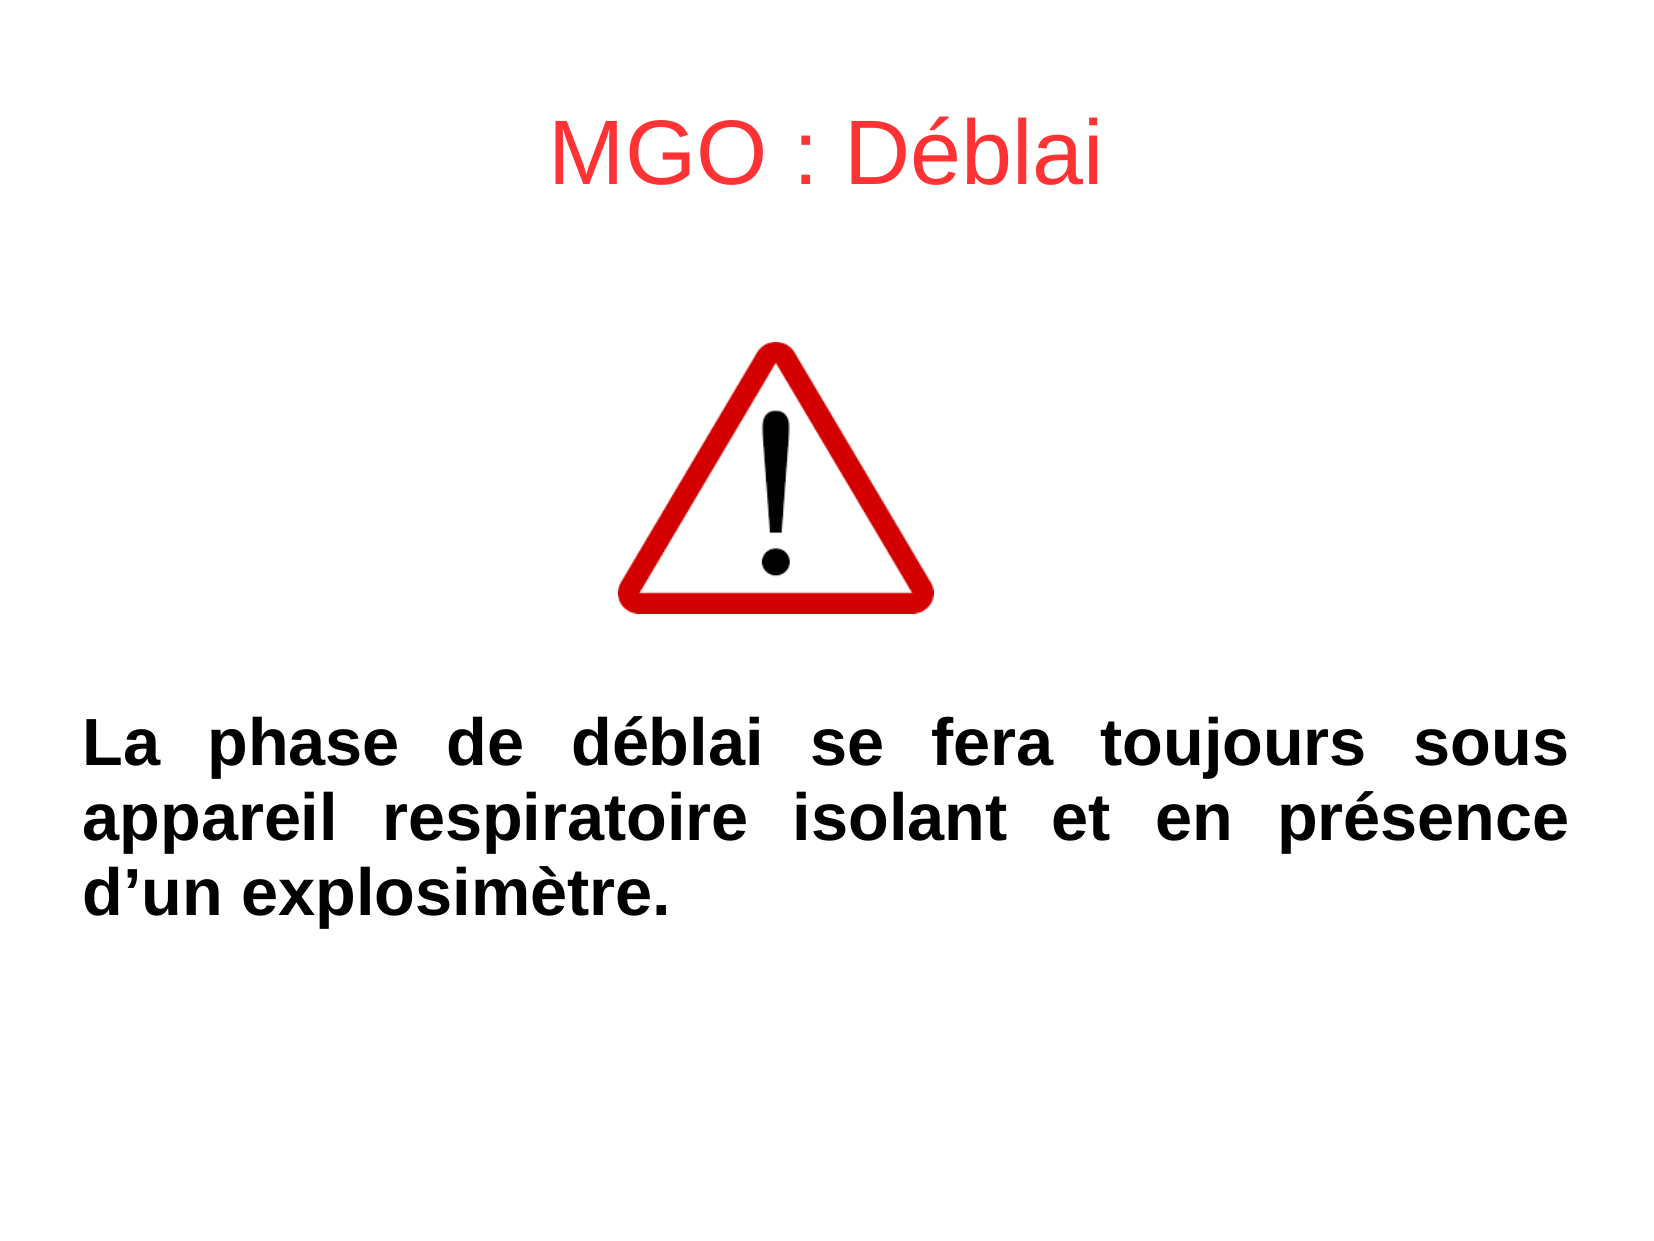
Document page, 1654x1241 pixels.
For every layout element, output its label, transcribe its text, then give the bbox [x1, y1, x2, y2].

picture [618, 342, 934, 614]
title MGO : Déblai [82, 49, 1571, 257]
list La phase de déblai se fera toujours sous appareil respiratoire isolant et en présence d’un explosimètre. [82, 290, 1571, 1010]
